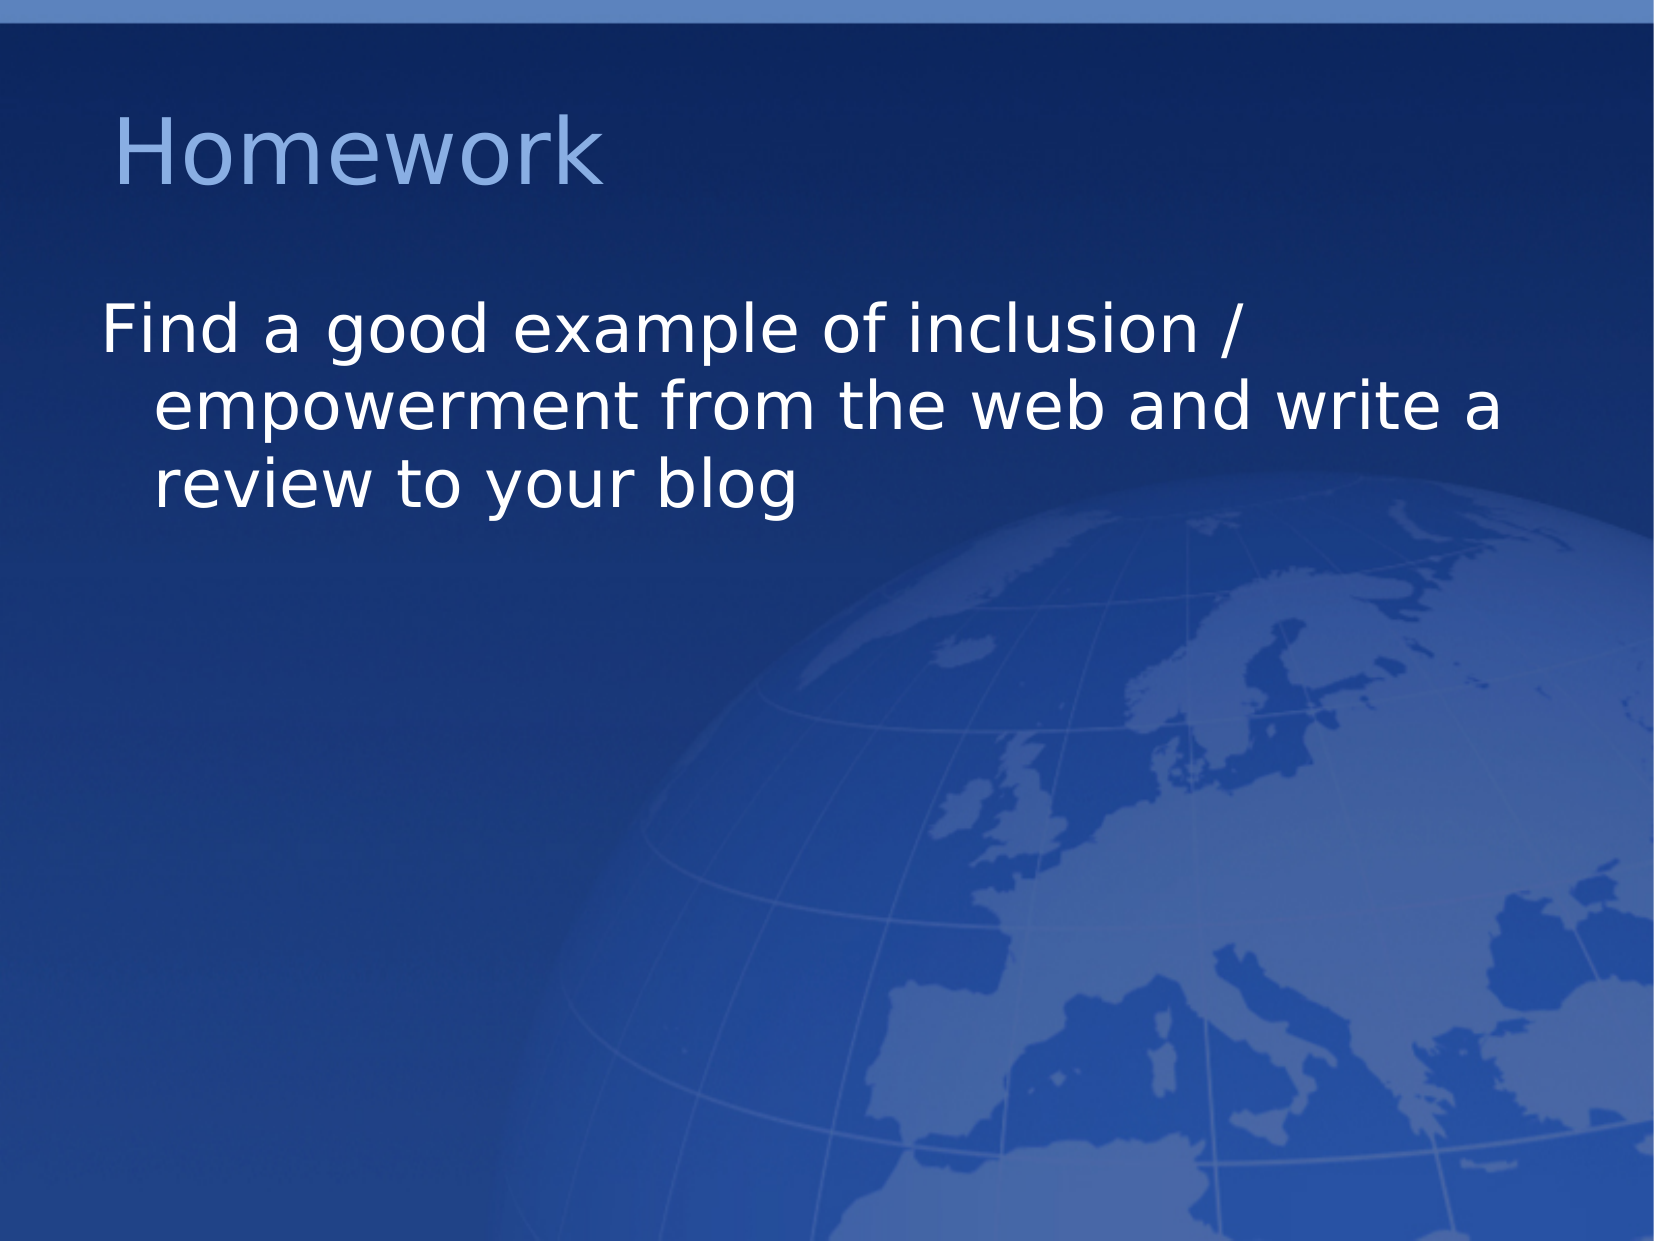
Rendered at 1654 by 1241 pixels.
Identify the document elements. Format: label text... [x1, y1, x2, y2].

title Homework [82, 56, 1571, 250]
list Find a good example of inclusion / empowerment from the web and write a review to your blog [82, 290, 1571, 1094]
picture [0, 0, 1654, 1241]
